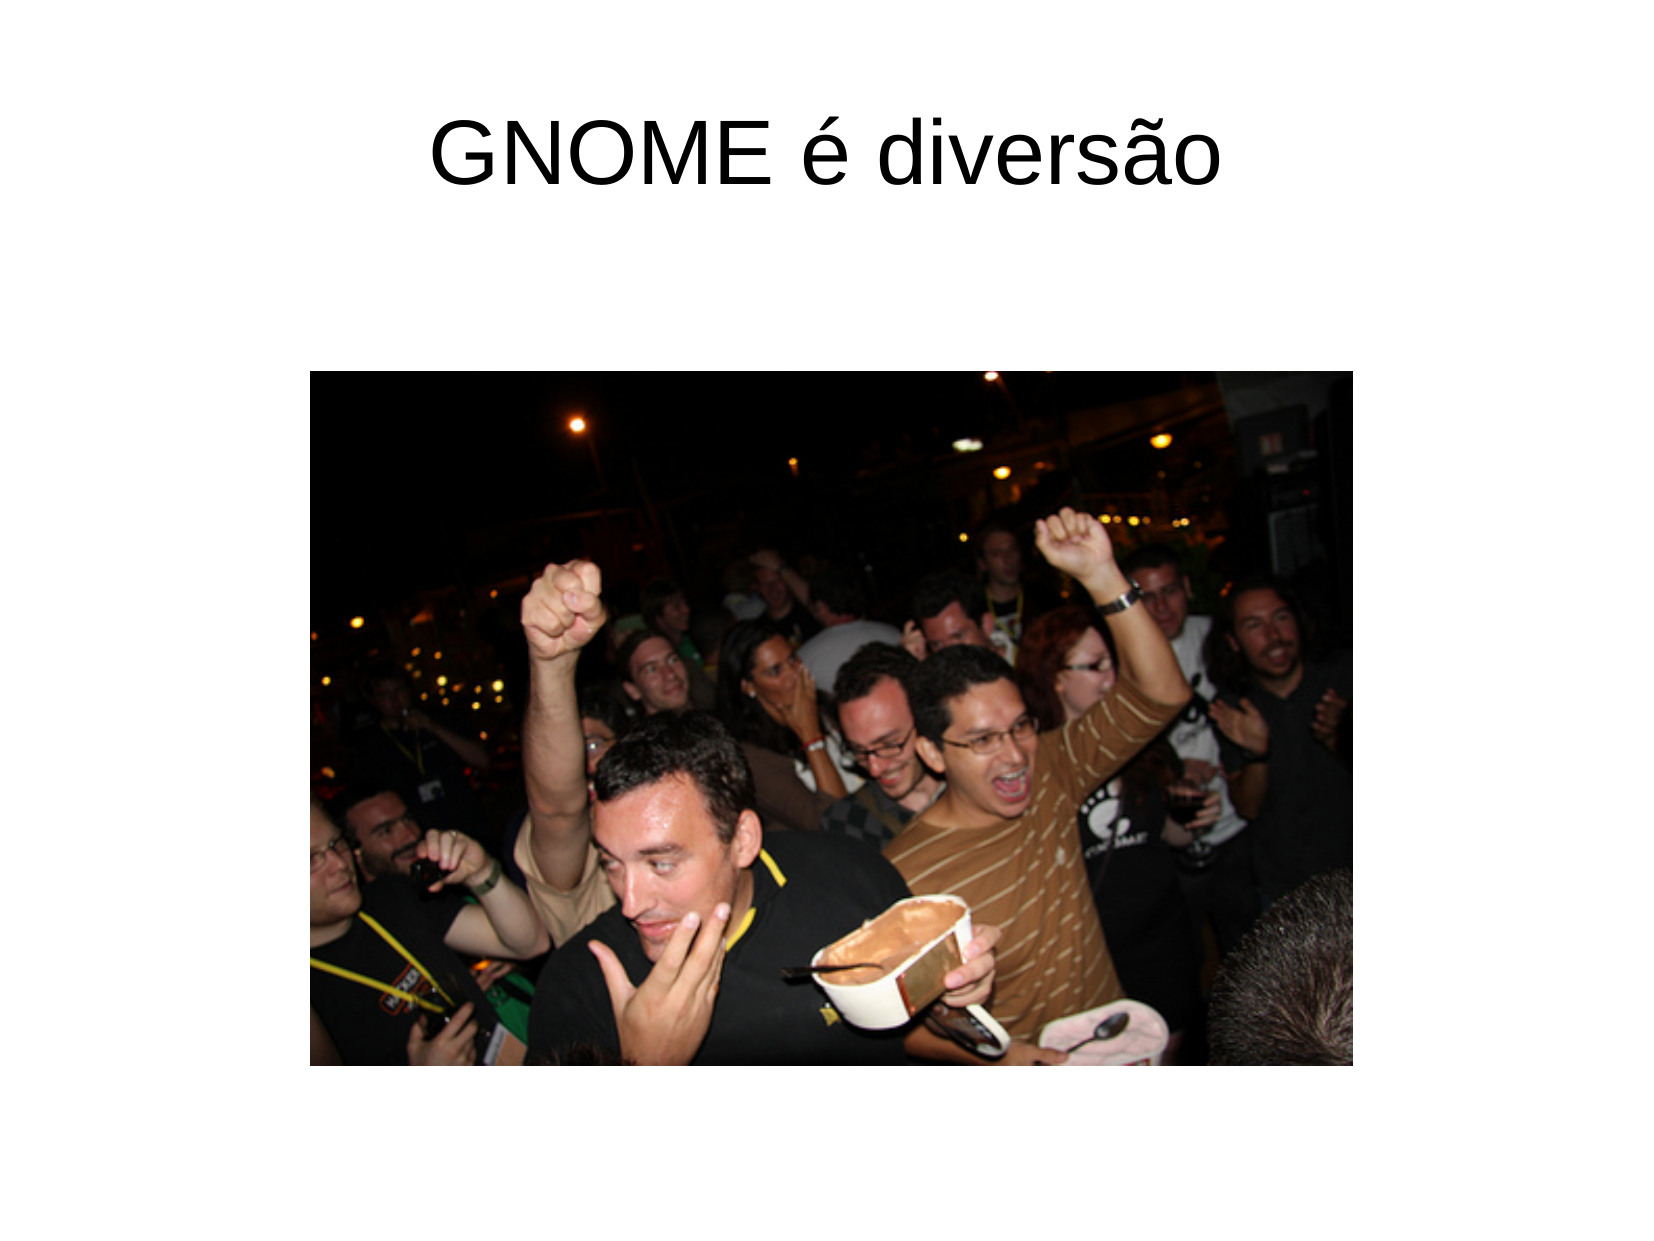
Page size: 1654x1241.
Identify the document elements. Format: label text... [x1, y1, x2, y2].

picture [310, 371, 1353, 1066]
title GNOME é diversão [82, 56, 1571, 250]
